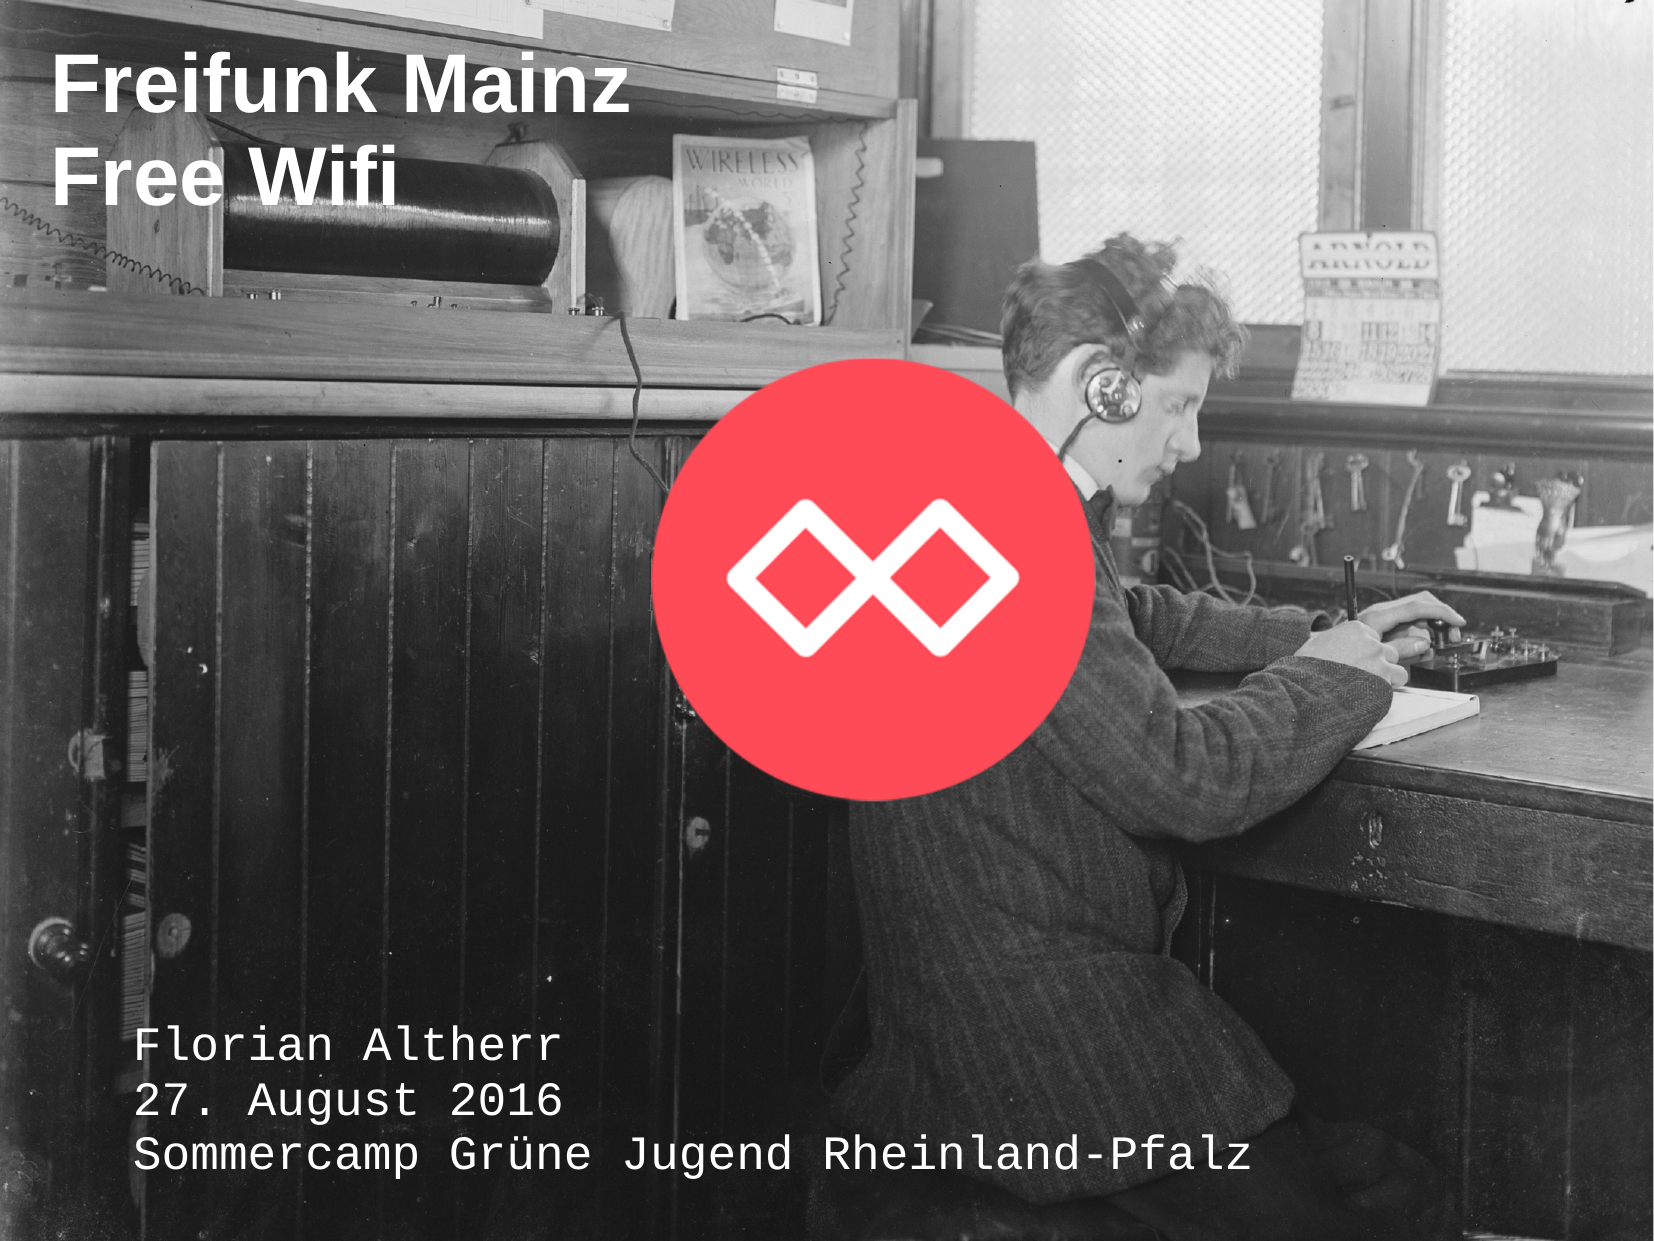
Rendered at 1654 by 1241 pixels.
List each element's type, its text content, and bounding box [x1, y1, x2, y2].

picture [0, 0, 1654, 1241]
text_box Freifunk Mainz Free Wifi [35, 29, 1097, 324]
text_box Florian Altherr 27. August 2016 Sommercamp Grüne Jugend Rheinland-Pfalz [118, 1013, 1270, 1192]
